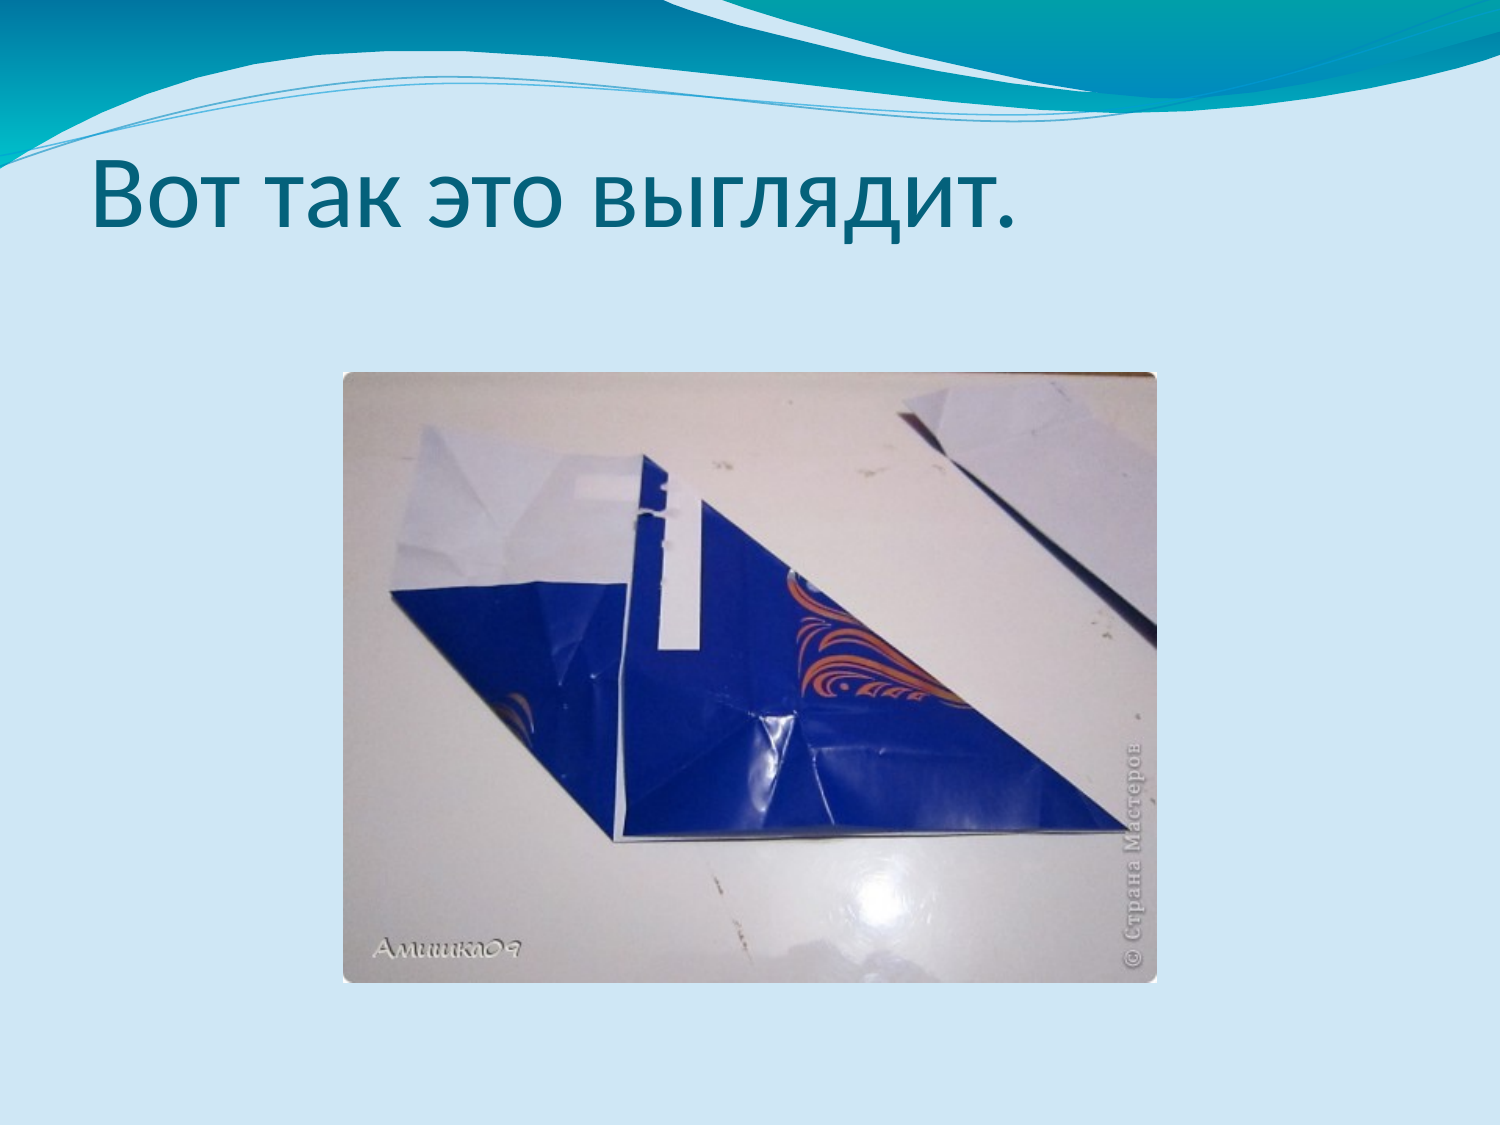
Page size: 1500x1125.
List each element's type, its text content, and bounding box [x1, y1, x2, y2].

picture [343, 372, 1157, 983]
title Вот так это выглядит. [75, 115, 1425, 303]
